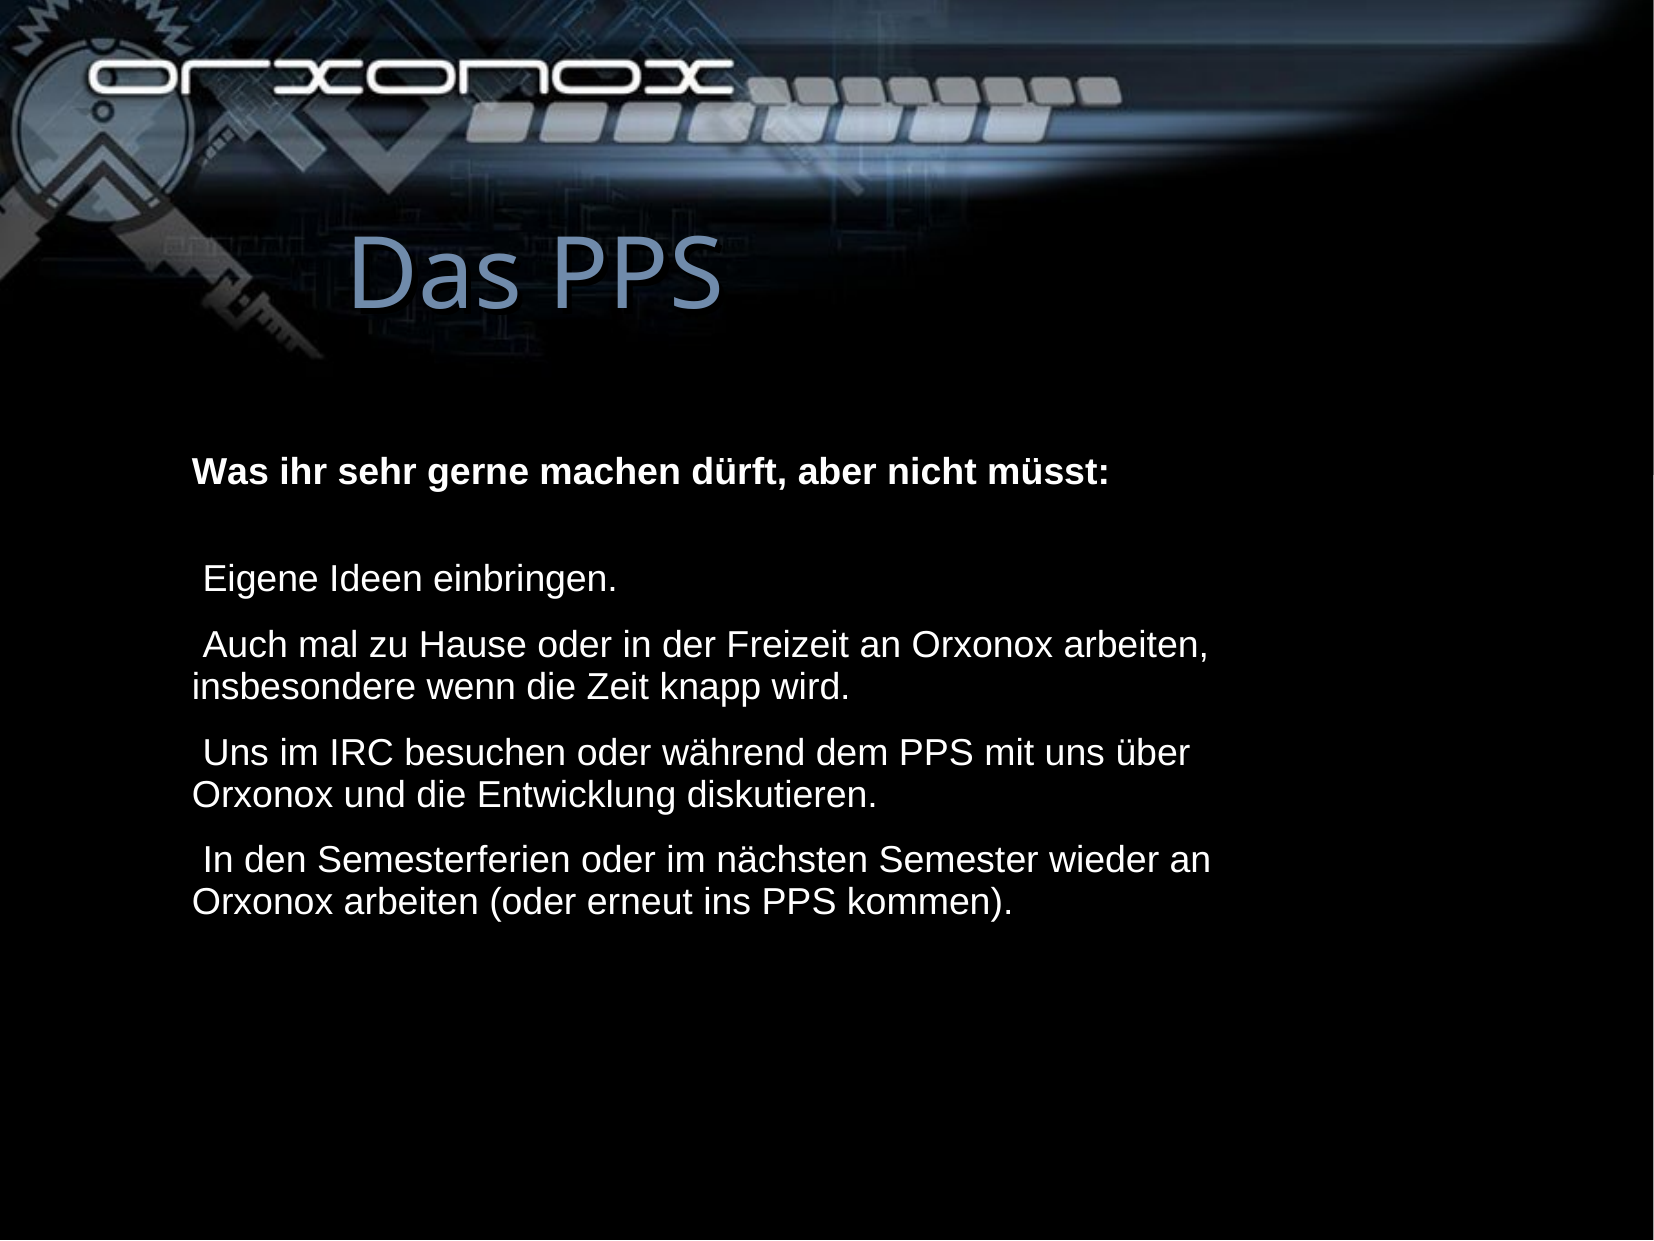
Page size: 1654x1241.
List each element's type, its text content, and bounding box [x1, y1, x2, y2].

text_box Das PPS [330, 194, 1306, 344]
text_box Was ihr sehr gerne machen dürft, aber nicht müsst: Eigene Ideen einbringen. Auch mal zu Hause oder in der Freizeit an Orxonox arbeiten, insbesondere wenn die Zeit knapp wird. Uns im IRC besuchen oder während dem PPS mit uns über Orxonox und die Entwicklung diskutieren. In den Semesterferien oder im nächsten Semester wieder an Orxonox arbeiten (oder erneut ins PPS kommen). [177, 442, 1329, 932]
picture [0, 0, 1654, 475]
